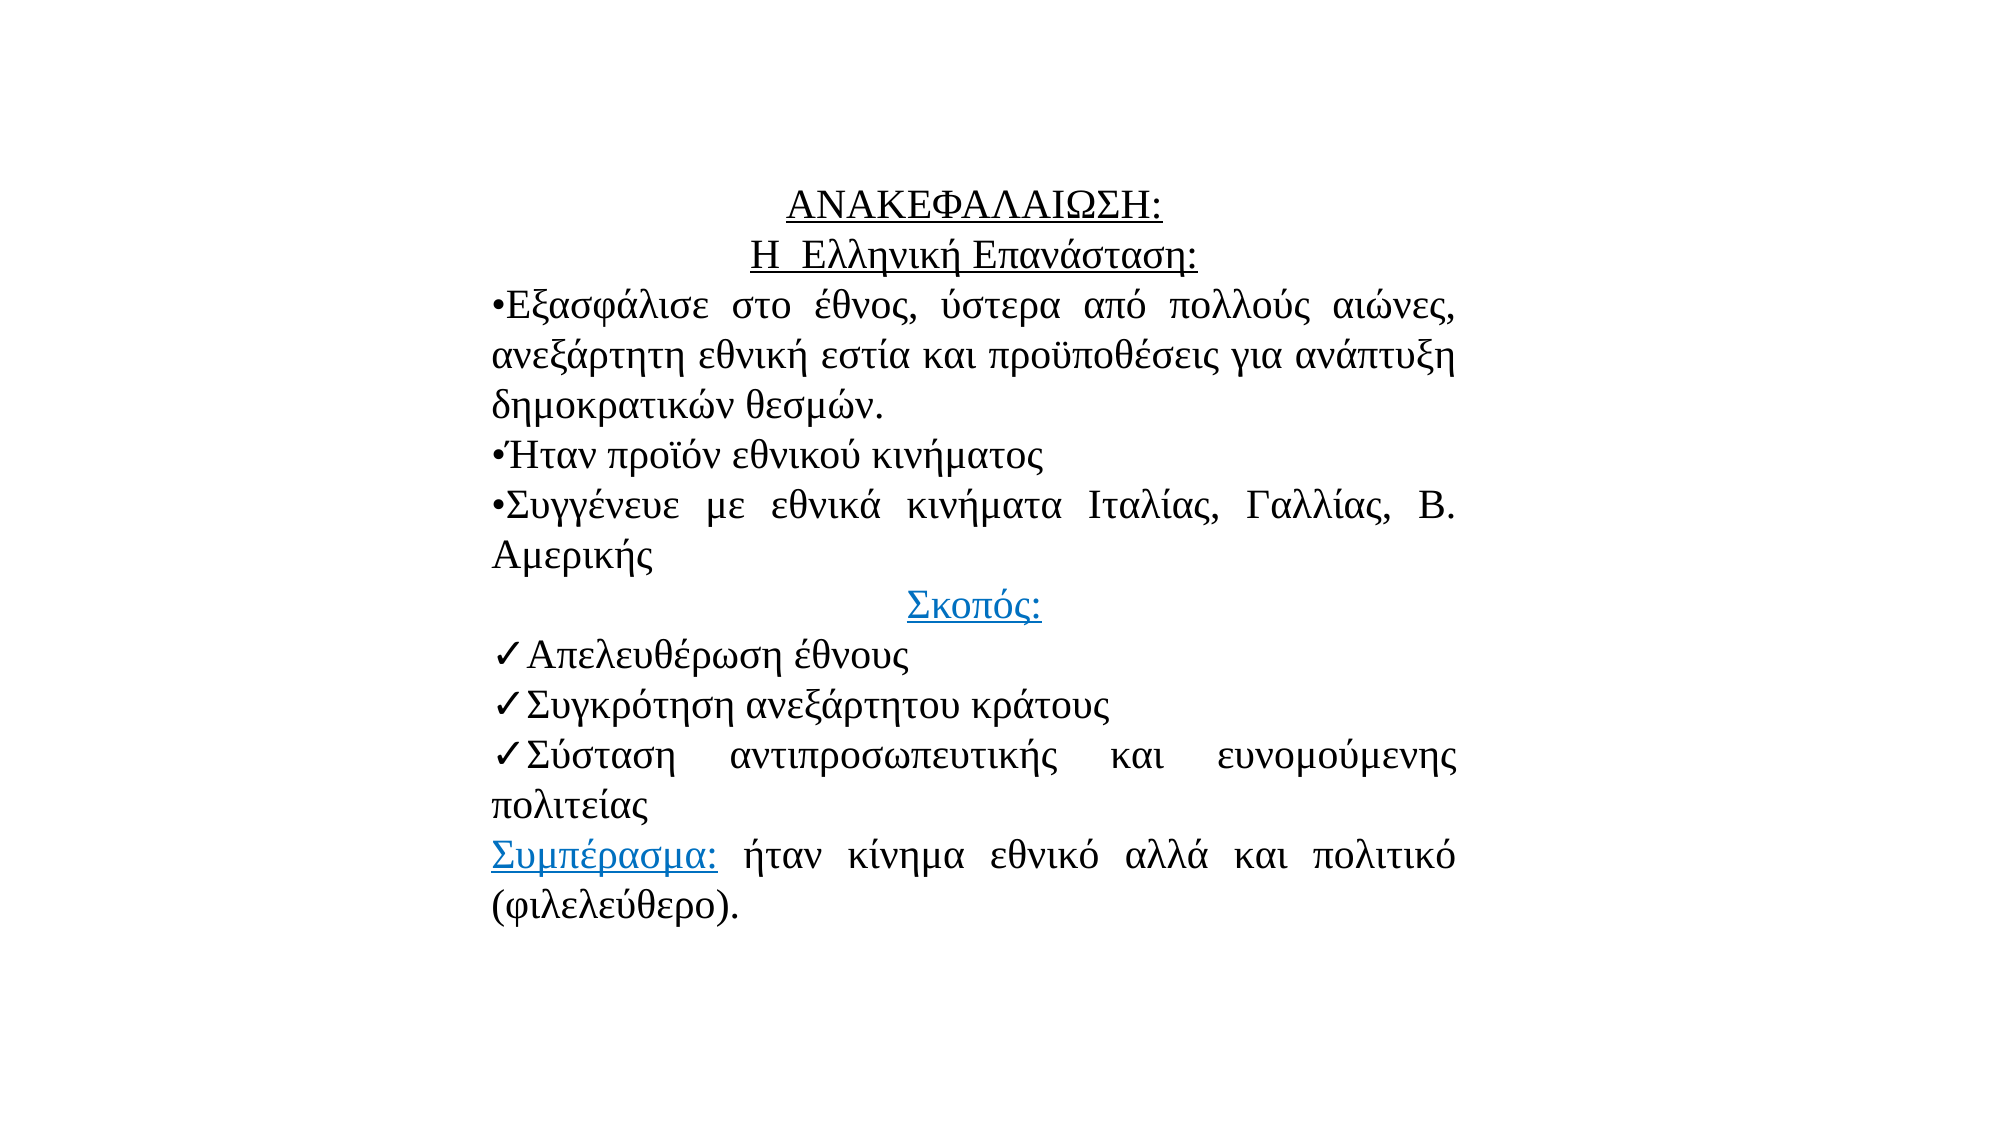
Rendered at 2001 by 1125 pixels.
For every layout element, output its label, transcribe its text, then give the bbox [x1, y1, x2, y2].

text_box ΑΝΑΚΕΦΑΛΑΙΩΣΗ: Η Ελληνική Επανάσταση: •Εξασφάλισε στο έθνος, ύστερα από πολλούς αιώνες, ανεξάρτητη εθνική εστία και προϋποθέσεις για ανάπτυξη δημοκρατικών θεσμών. •Ήταν προϊόν εθνικού κινήματος •Συγγένευε με εθνικά κινήματα Ιταλίας, Γαλλίας, Β. Αμερικής Σκοπός: ✓Απελευθέρωση έθνους ✓Συγκρότηση ανεξάρτητου κράτους ✓Σύσταση αντιπροσωπευτικής και ευνομούμενης πολιτείας Συμπέρασμα: ήταν κίνημα εθνικό αλλά και πολιτικό (φιλελεύθερο). [476, 169, 1477, 942]
